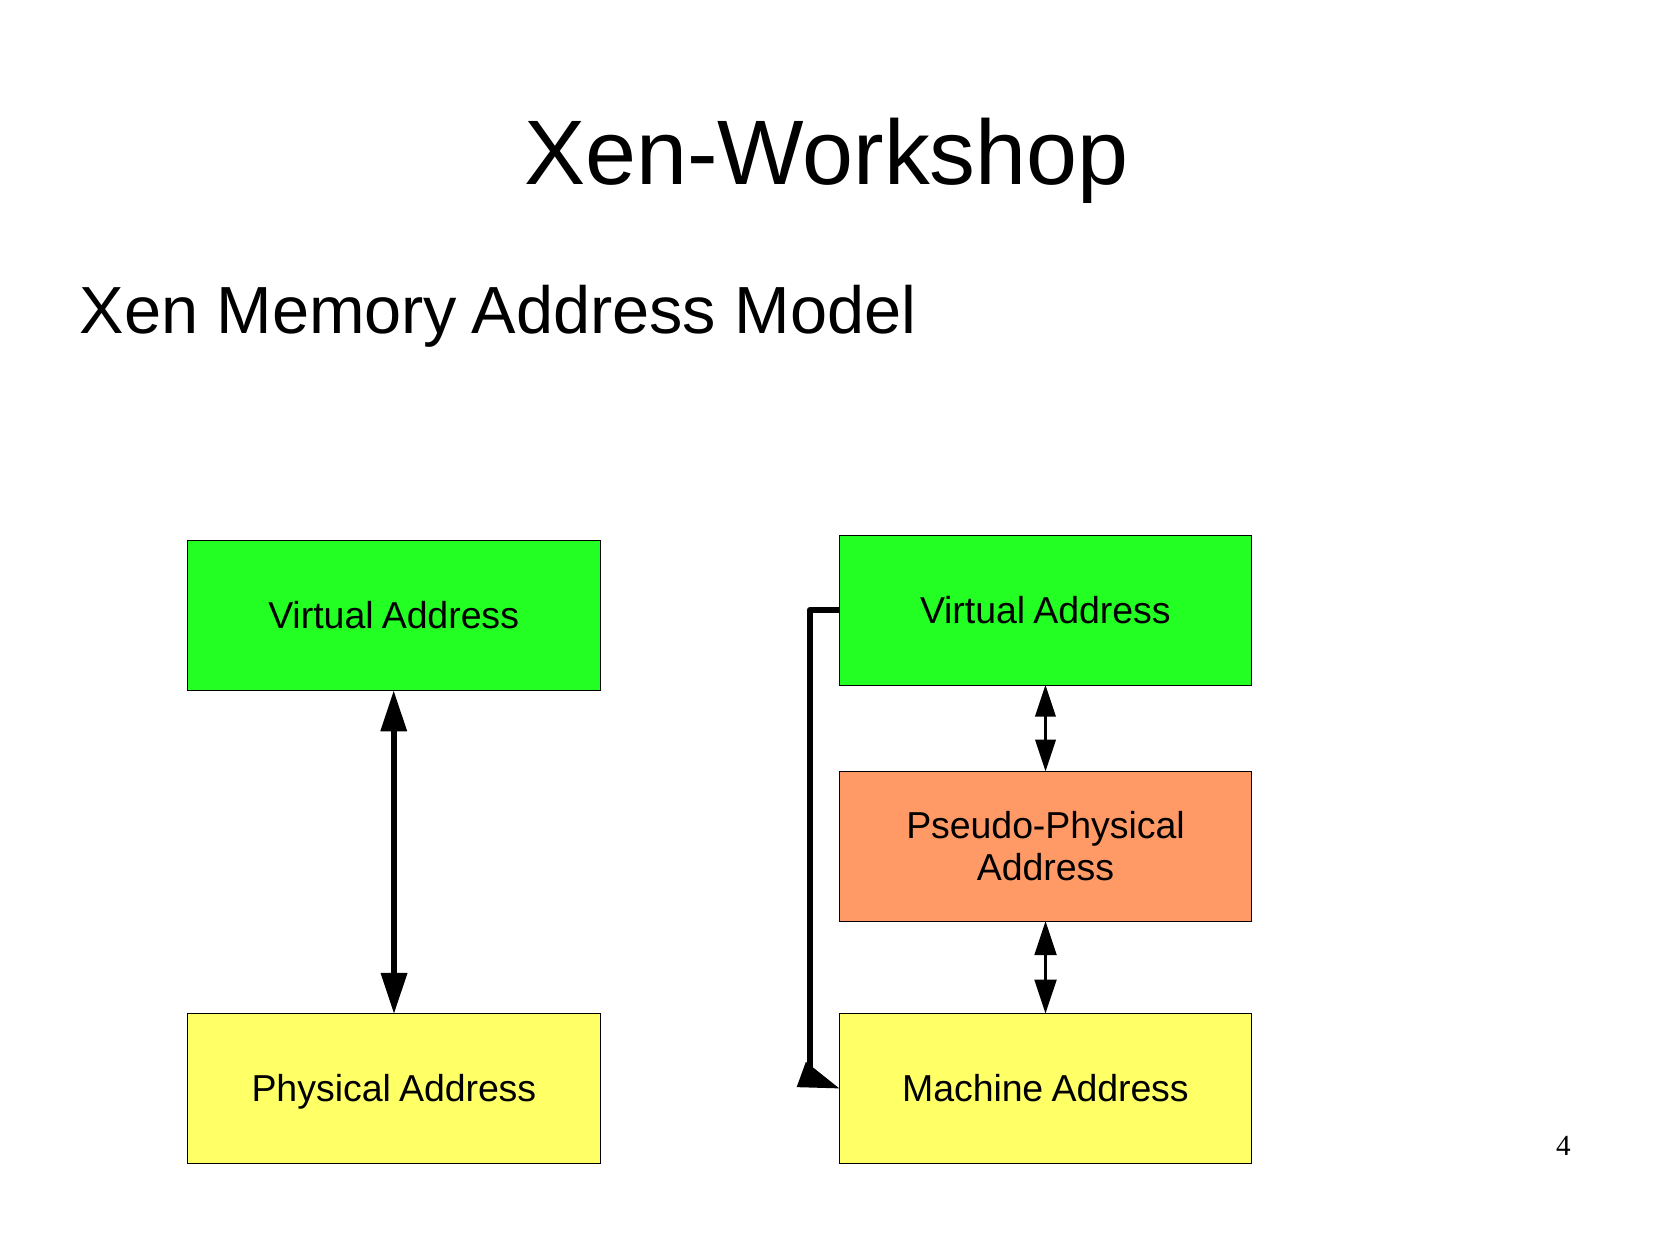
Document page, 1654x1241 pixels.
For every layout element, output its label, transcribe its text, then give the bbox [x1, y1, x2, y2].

text_box Virtual Address [839, 535, 1252, 686]
text_box Physical Address [187, 1013, 601, 1164]
text_box Xen Memory Address Model [64, 265, 1565, 356]
title Xen-Workshop [82, 49, 1571, 257]
text_box Virtual Address [187, 540, 601, 691]
text_box Pseudo-Physical Address [839, 771, 1252, 922]
text_box Machine Address [839, 1013, 1252, 1164]
